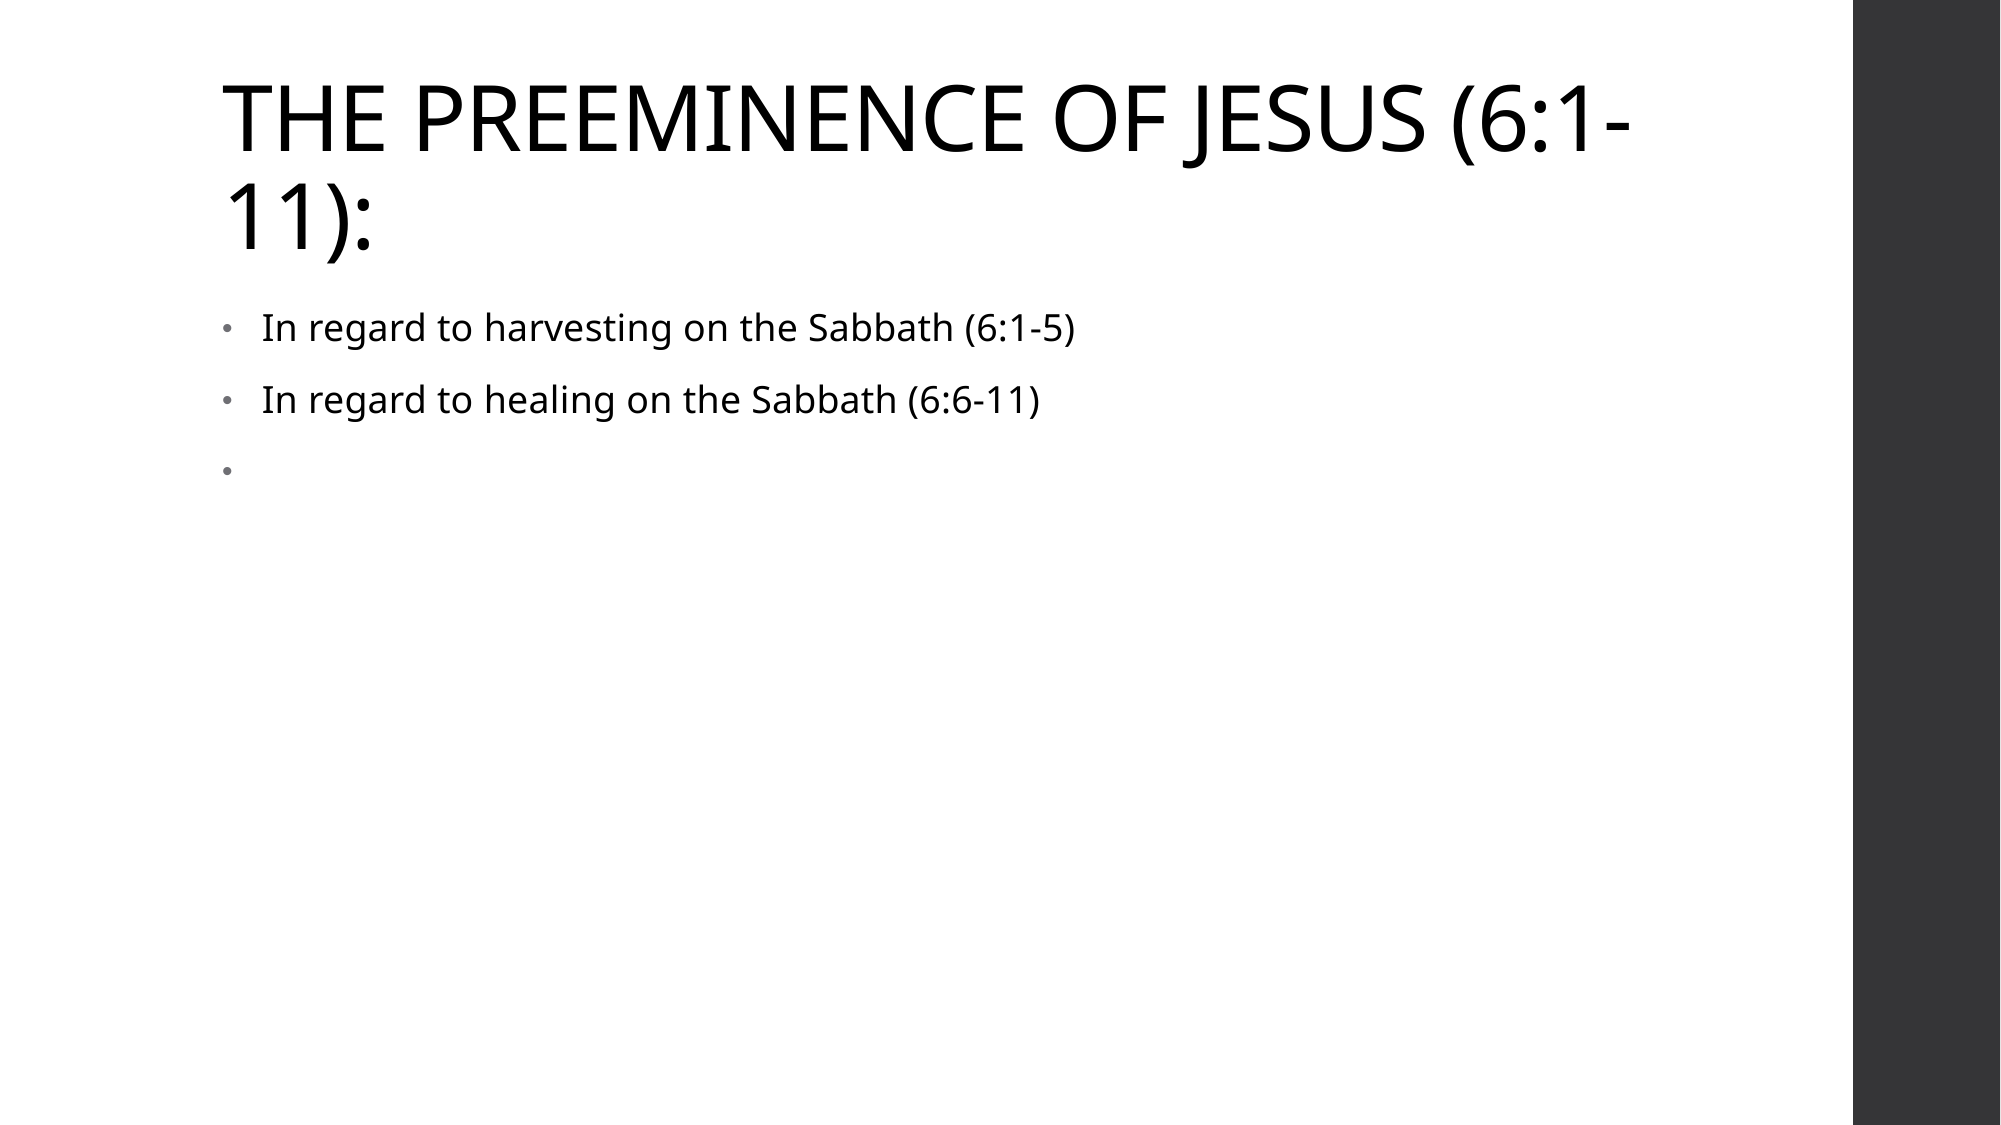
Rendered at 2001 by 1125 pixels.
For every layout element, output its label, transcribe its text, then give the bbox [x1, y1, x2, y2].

list In regard to harvesting on the Sabbath (6:1-5) In regard to healing on the Sabbath (6:6-11) [206, 299, 1617, 1014]
title THE PREEMINENCE OF JESUS (6:1-11): [206, 60, 1797, 278]
